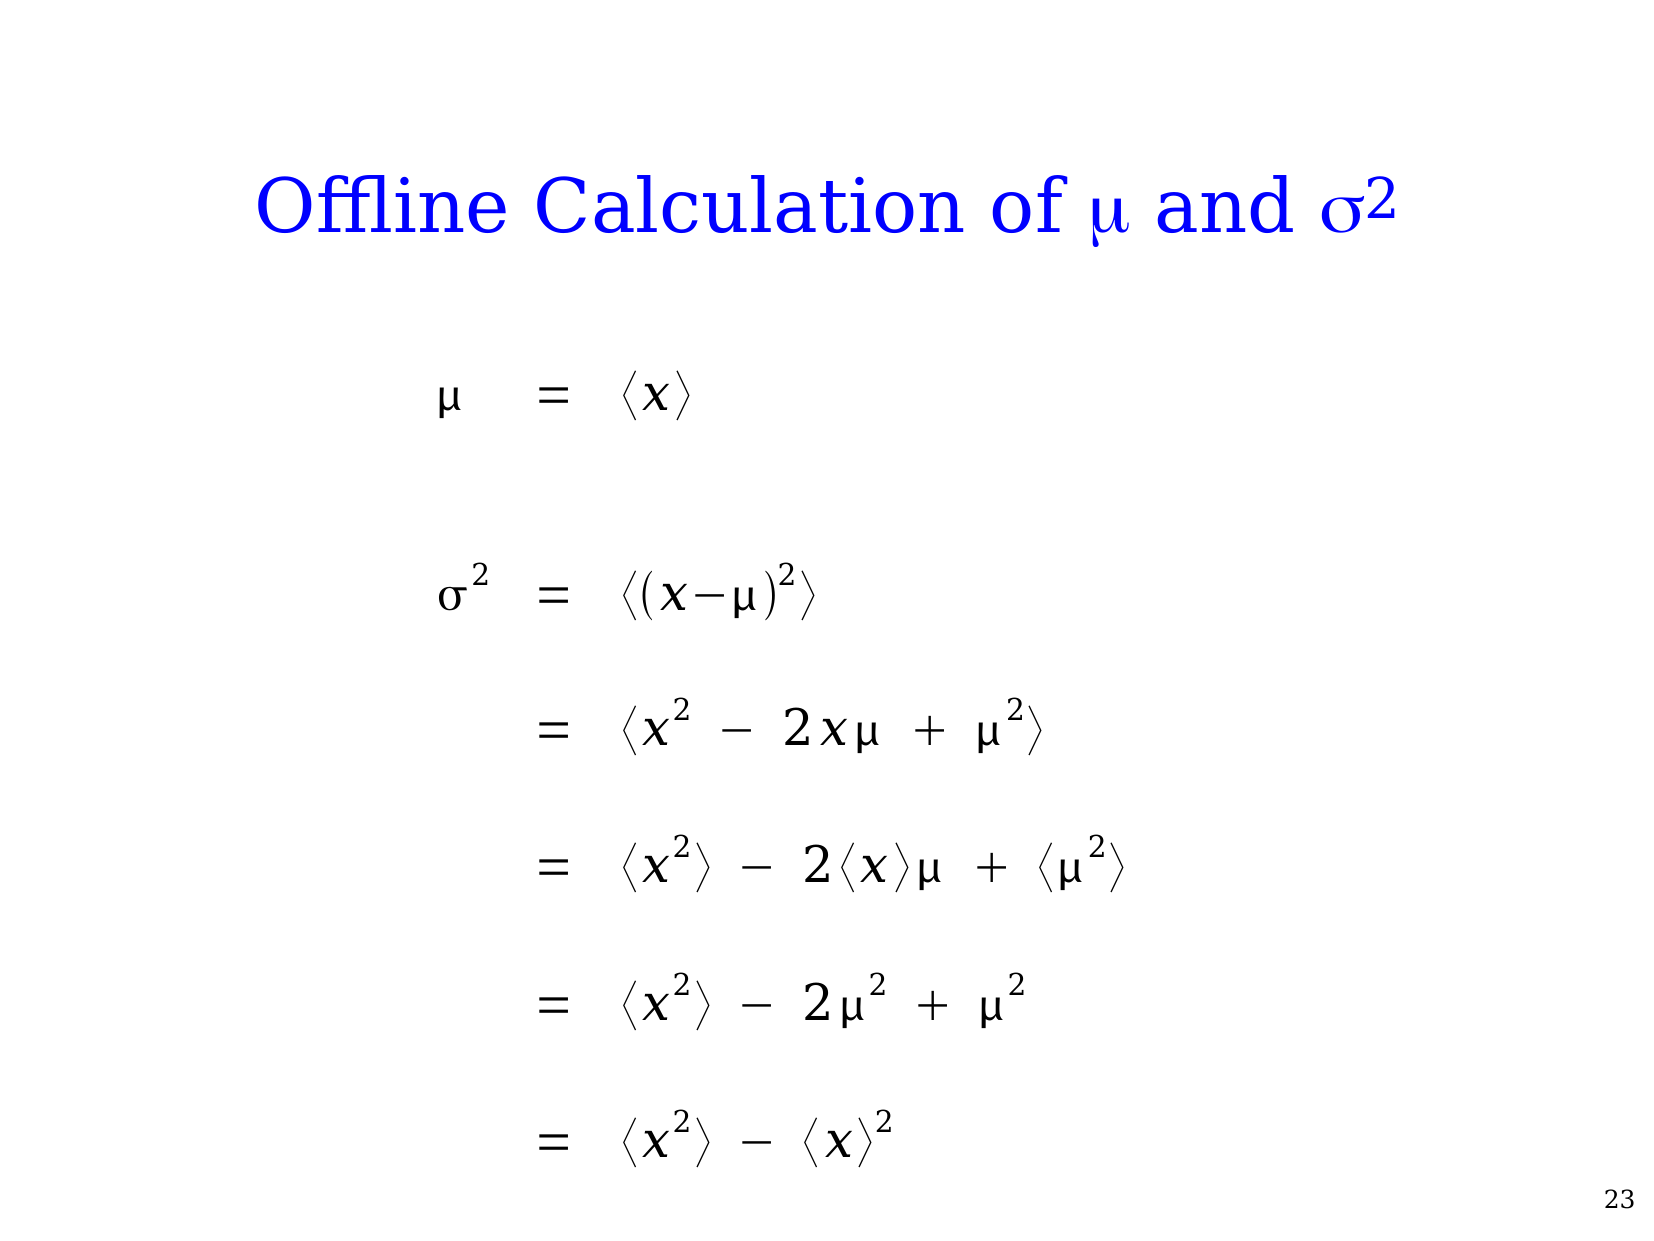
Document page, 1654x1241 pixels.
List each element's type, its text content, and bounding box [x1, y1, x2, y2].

chart [429, 357, 1133, 1171]
title Offline Calculation of m and s2 [121, 102, 1534, 311]
